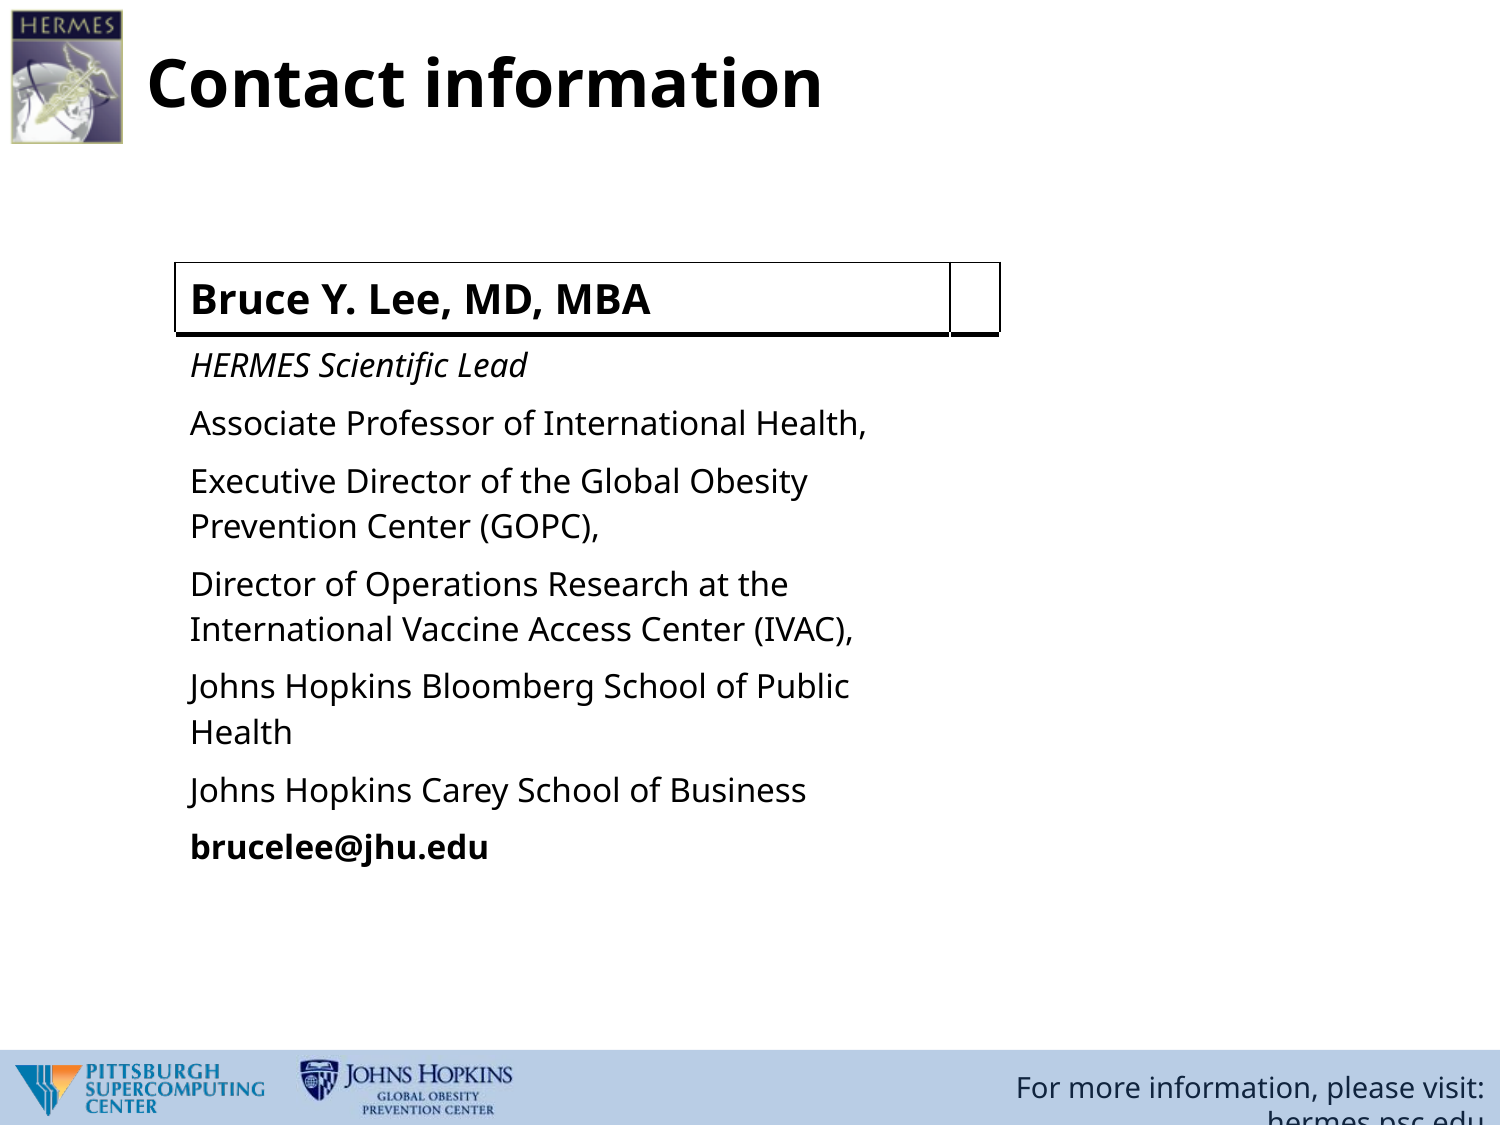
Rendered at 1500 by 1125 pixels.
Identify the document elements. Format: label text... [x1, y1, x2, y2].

table_header [951, 263, 999, 332]
table_cell HERMES Scientific Lead Associate Professor of International Health, Executive Director of the Global Obesity Prevention Center (GOPC), Director of Operations Research at the International Vaccine Access Center (IVAC), Johns Hopkins Bloomberg School of Public Health Johns Hopkins Carey School of Business brucelee@jhu.edu [176, 337, 949, 876]
table_cell [951, 878, 999, 933]
picture [7, 6, 123, 144]
title Contact information [131, 0, 1493, 163]
picture [15, 1055, 266, 1118]
table_header Bruce Y. Lee, MD, MBA [176, 263, 949, 332]
table_cell [951, 337, 999, 876]
picture [296, 1055, 519, 1119]
table_cell [176, 878, 949, 933]
